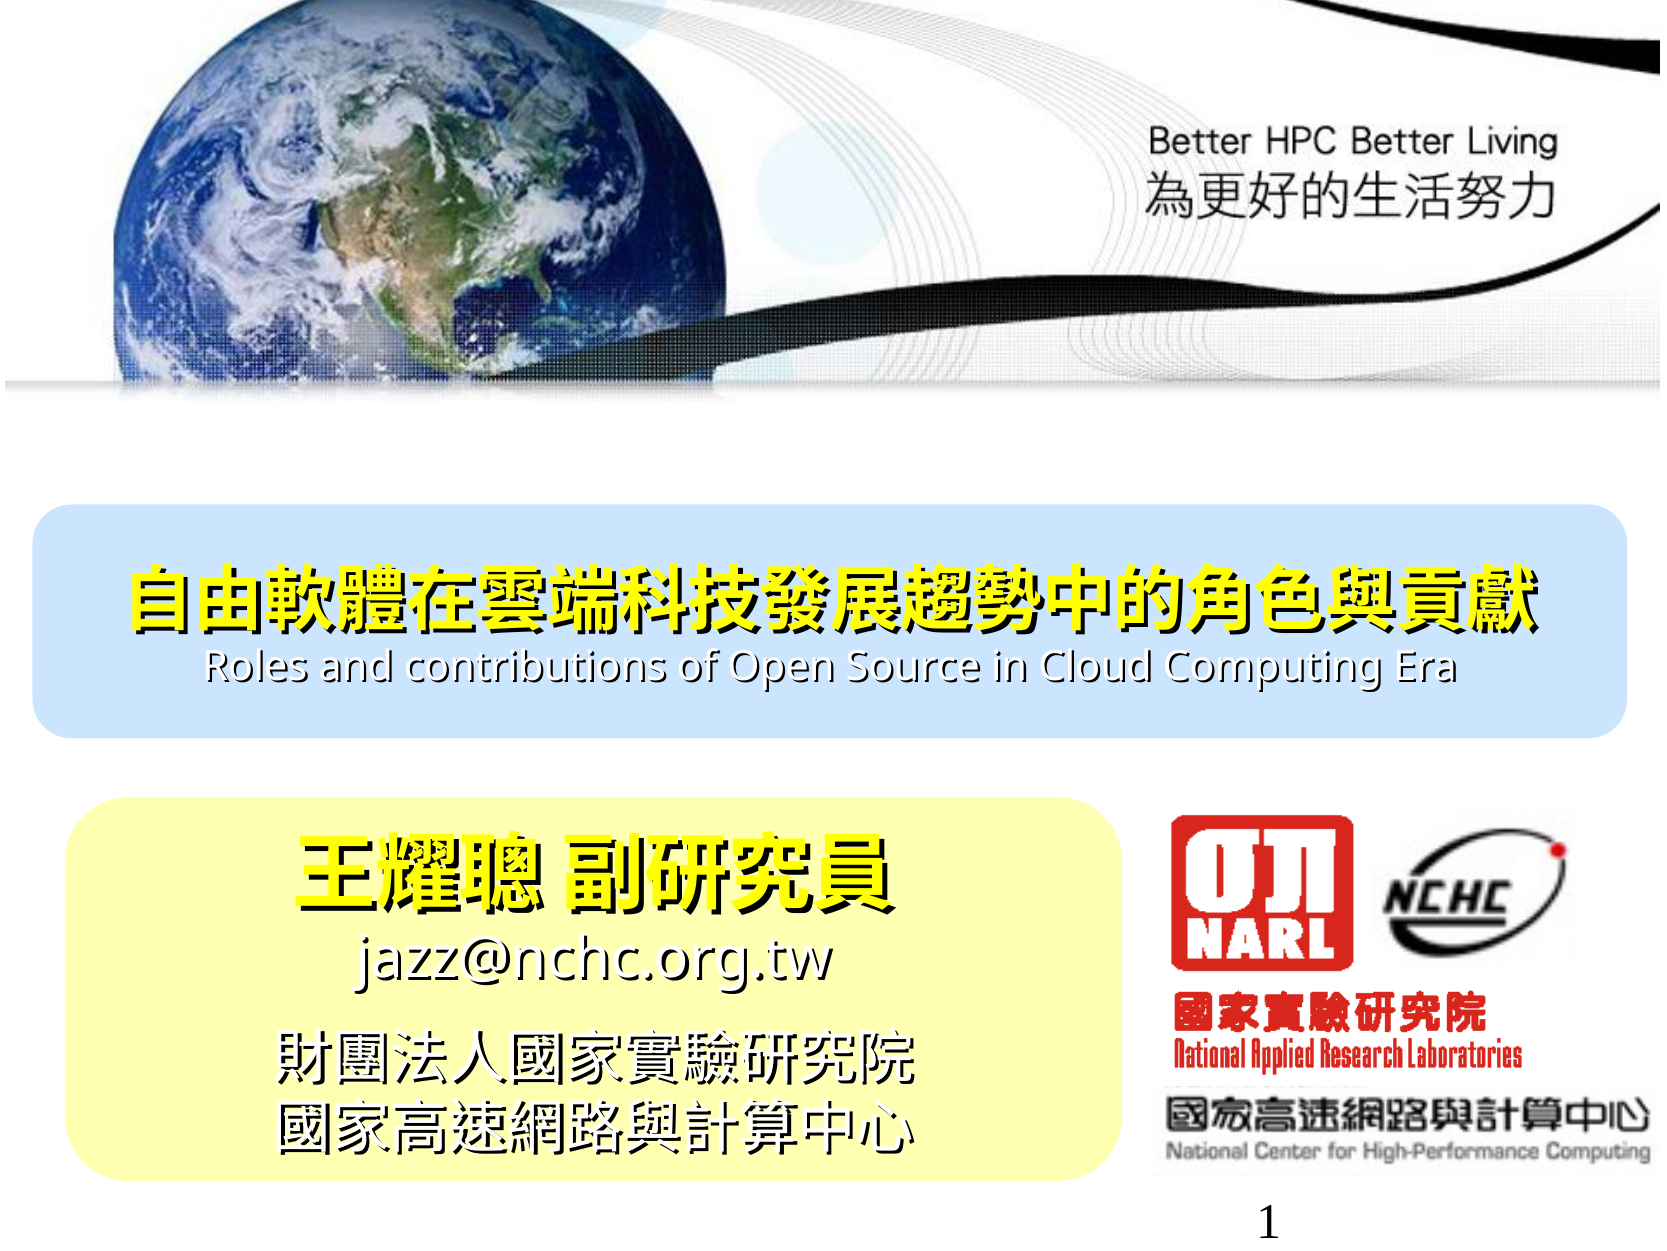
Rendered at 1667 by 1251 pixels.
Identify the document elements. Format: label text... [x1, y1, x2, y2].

picture [1157, 800, 1365, 981]
picture [1169, 986, 1531, 1076]
text_box 王耀聰 副研究員 jazz@nchc.org.tw 財團法人國家實驗研究院 國家高速網路與計算中心 [64, 797, 1122, 1182]
picture [1370, 803, 1577, 969]
picture [1153, 1086, 1661, 1176]
picture [5, 0, 1660, 416]
text_box 自由軟體在雲端科技發展趨勢中的角色與貢獻 Roles and contributions of Open Source in Cloud Computing Era [32, 504, 1628, 739]
